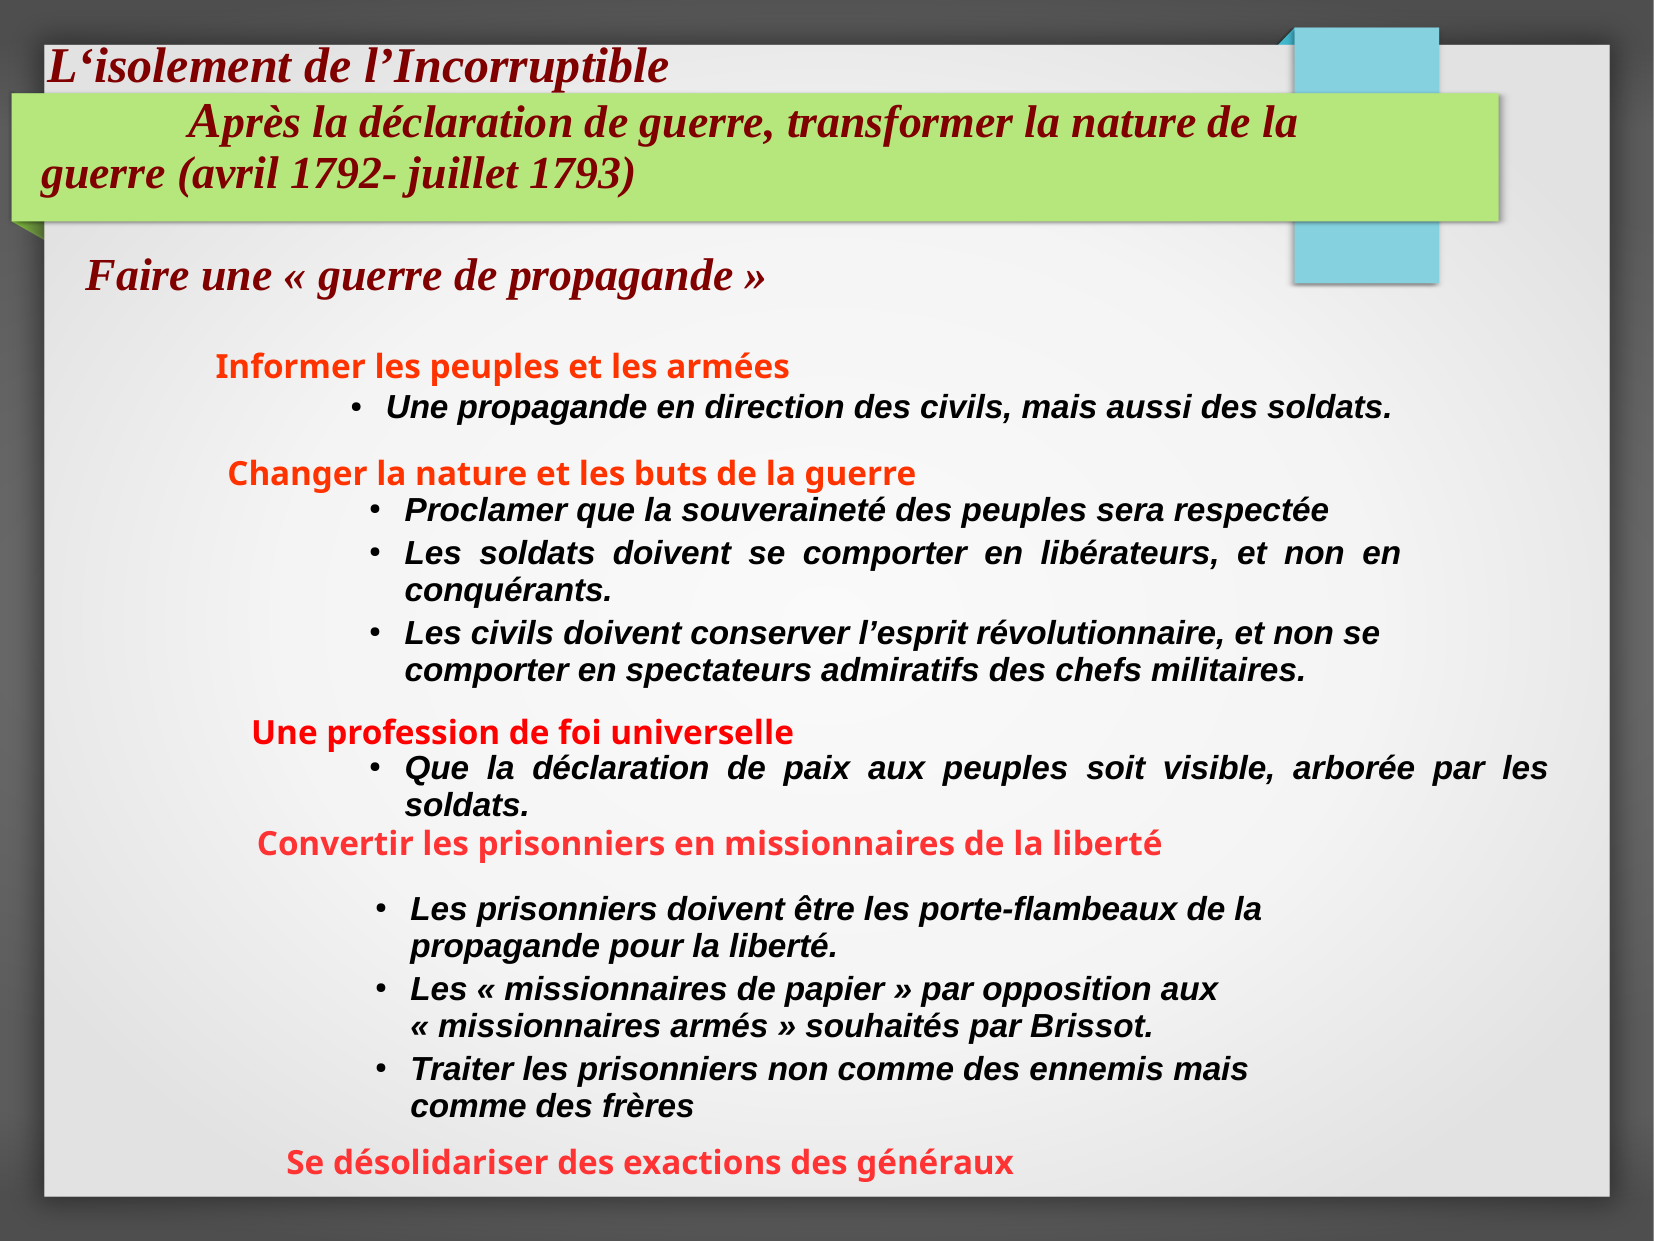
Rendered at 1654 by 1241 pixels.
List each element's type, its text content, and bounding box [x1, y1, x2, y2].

text_box Une profession de foi universelle [236, 701, 839, 794]
text_box Une propagande en direction des civils, mais aussi des soldats. [335, 381, 1458, 434]
text_box Proclamer que la souveraineté des peuples sera respectée Les soldats doivent se comporter en libérateurs, et non en conquérants. Les civils doivent conserver l’esprit révolutionnaire, et non se comporter en spectateurs admiratifs des chefs militaires. [354, 483, 1418, 697]
text_box Que la déclaration de paix aux peuples soit visible, arborée par les soldats. [354, 742, 1565, 832]
text_box Convertir les prisonniers en missionnaires de la liberté [242, 796, 1258, 889]
text_box Informer les peuples et les armées [200, 335, 886, 389]
picture [0, 0, 1654, 1241]
text_box Se désolidariser des exactions des généraux [271, 1131, 1323, 1202]
text_box Changer la nature et les buts de la guerre [212, 442, 945, 535]
text_box Les prisonniers doivent être les porte-flambeaux de la propagande pour la liberté. Les « missionnaires de papier » par opposition aux « missionnaires armés » souhaités par Brissot. Traiter les prisonniers non comme des ennemis mais comme des frères [360, 875, 1365, 1140]
title L‘isolement de l’Incorruptible Après la déclaration de guerre, transformer la nature de la guerre (avril 1792- juillet 1793) [35, 35, 1382, 202]
text_box Faire une « guerre de propagande » [70, 242, 981, 308]
